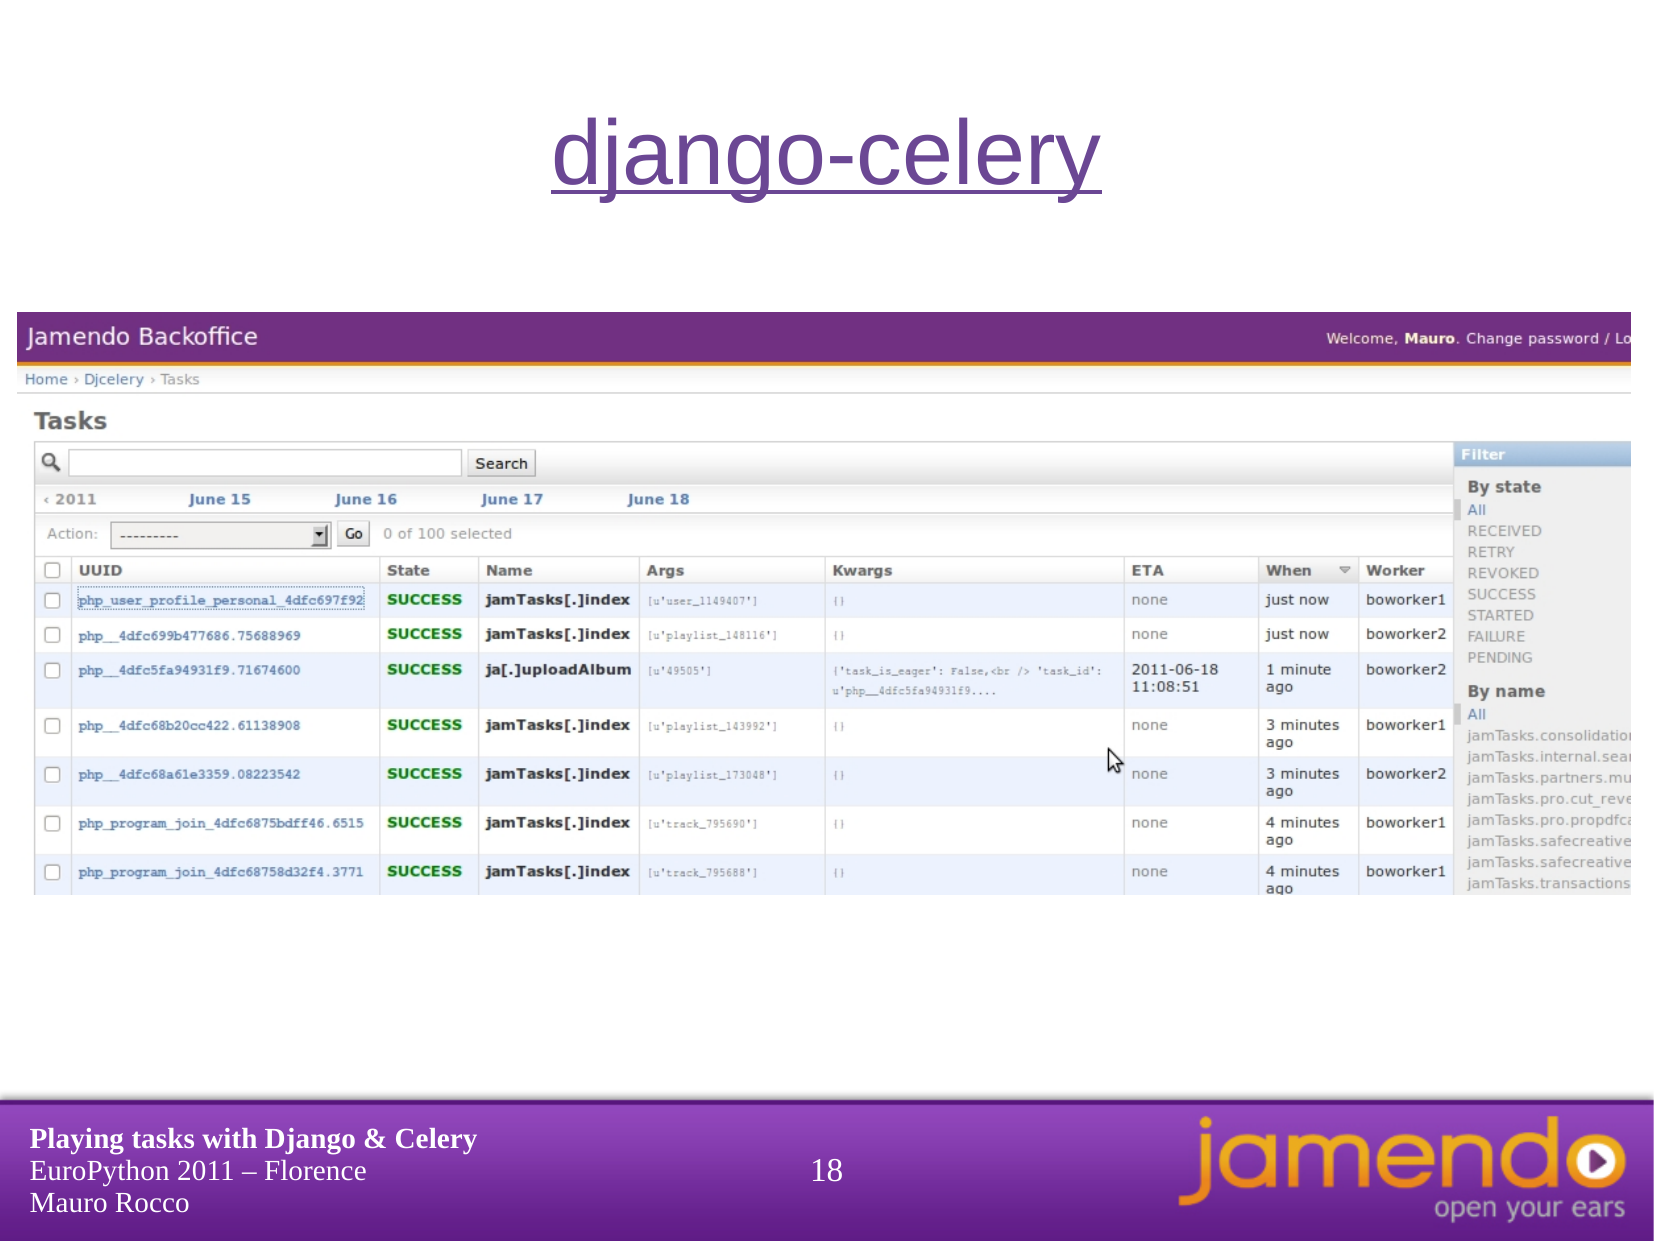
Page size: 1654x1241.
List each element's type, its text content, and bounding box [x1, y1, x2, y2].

title django-celery [82, 49, 1571, 257]
picture [0, 0, 1654, 1241]
